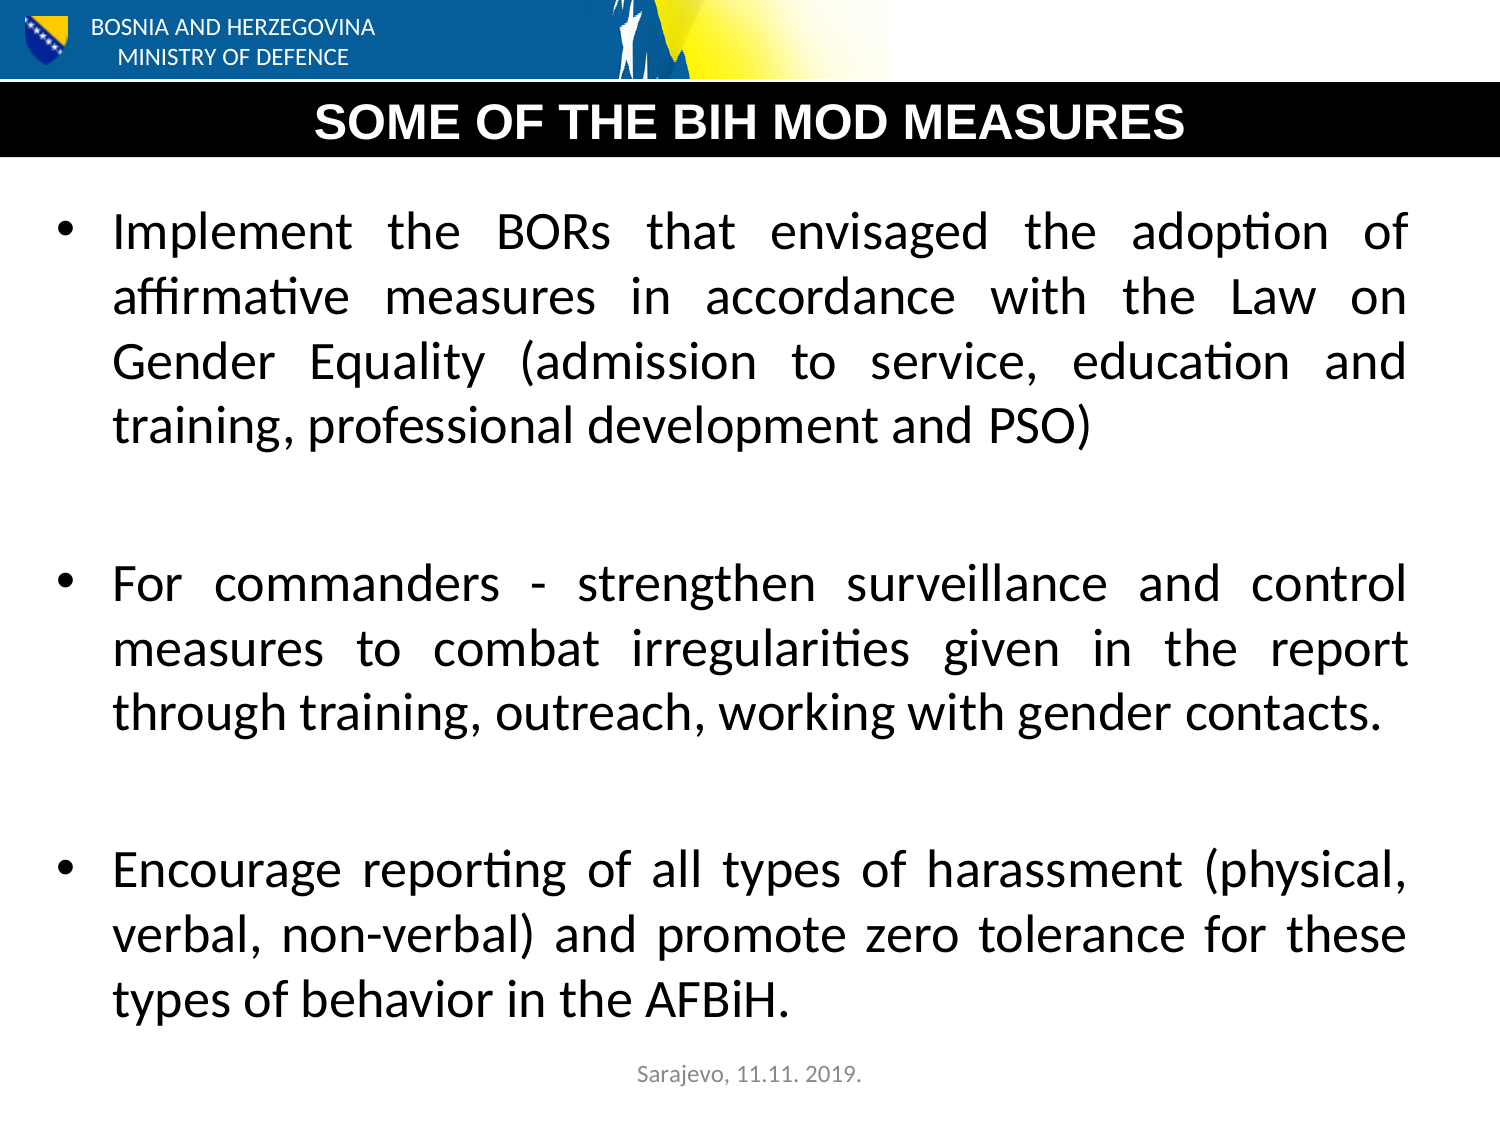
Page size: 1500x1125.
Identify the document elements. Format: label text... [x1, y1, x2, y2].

text_box Sarajevo, 11.11. 2019. [512, 1042, 988, 1103]
list Implement the BORs that envisaged the adoption of affirmative measures in accordance with the Law on Gender Equality (admission to service, education and training, professional development and PSO) For commanders - strengthen surveillance and control measures to combat irregularities given in the report through training, outreach, working with gender contacts. Encourage reporting of all types of harassment (physical, verbal, non-verbal) and promote zero tolerance for these types of behavior in the AFBiH. [41, 187, 1425, 930]
title SOME OF THE BIH MOD MEASURES [0, 82, 1500, 158]
picture [0, 0, 1500, 79]
